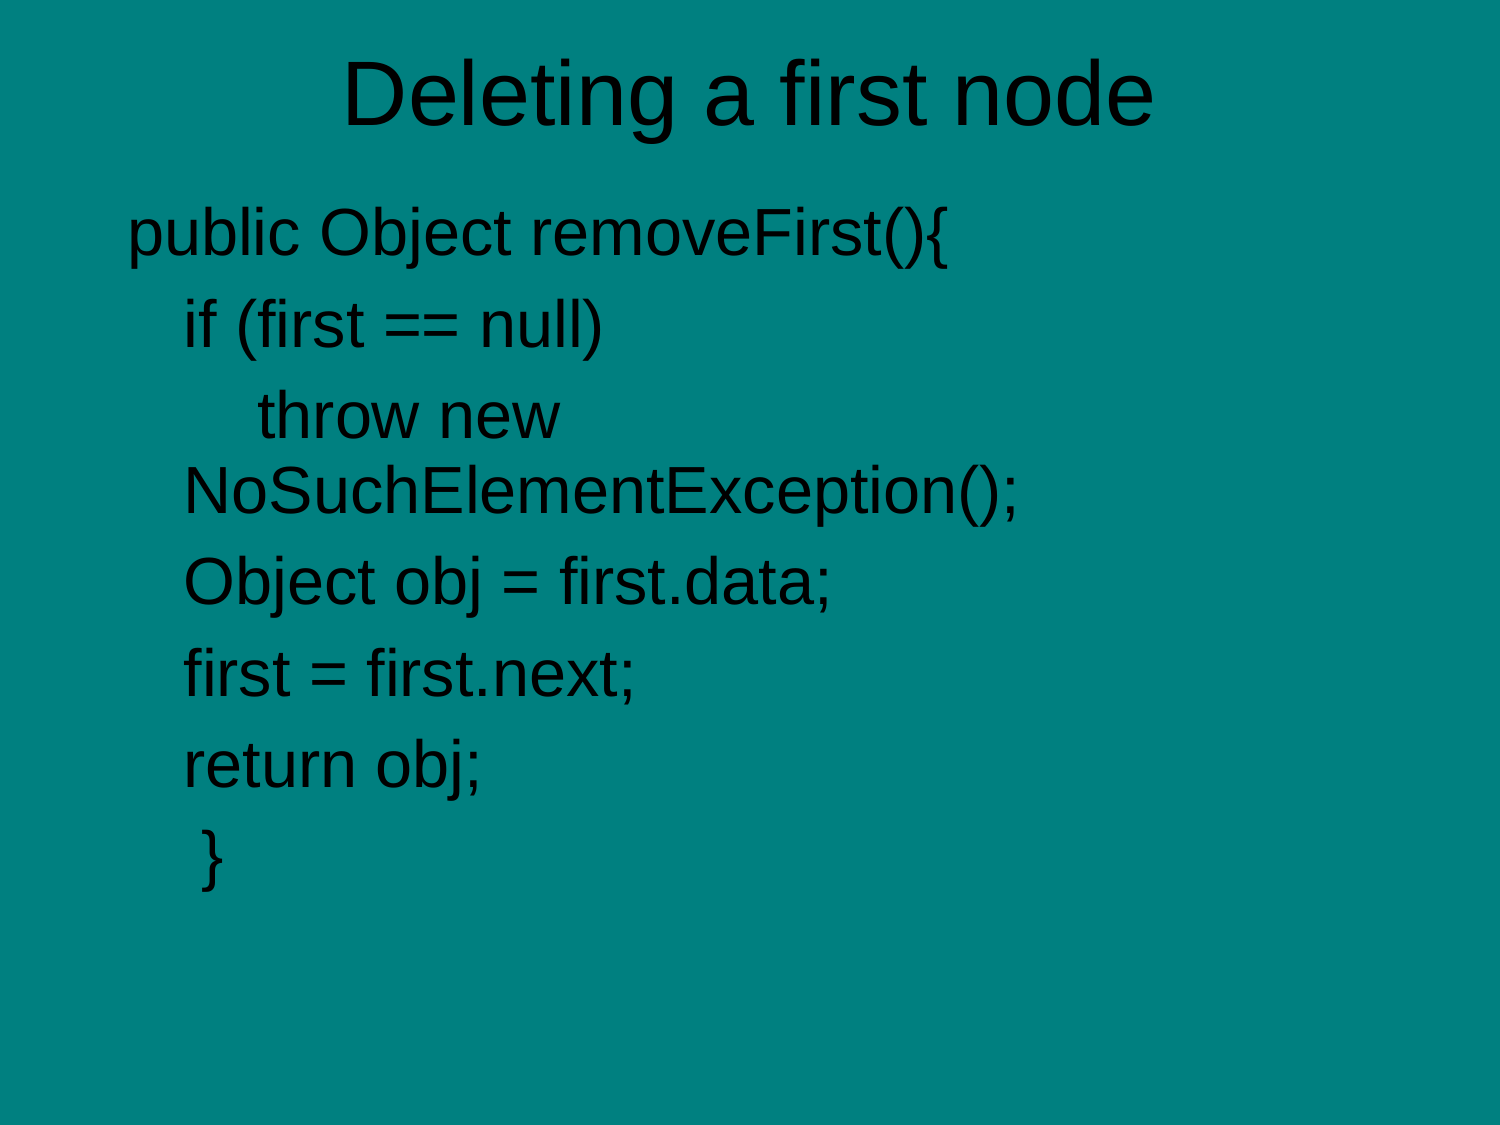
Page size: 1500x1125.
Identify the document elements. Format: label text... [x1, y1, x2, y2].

list public Object removeFirst(){ if (first == null) throw new NoSuchElementException(); Object obj = first.data; first = first.next; return obj; } [112, 187, 1388, 1013]
title Deleting a first node [112, 0, 1388, 187]
